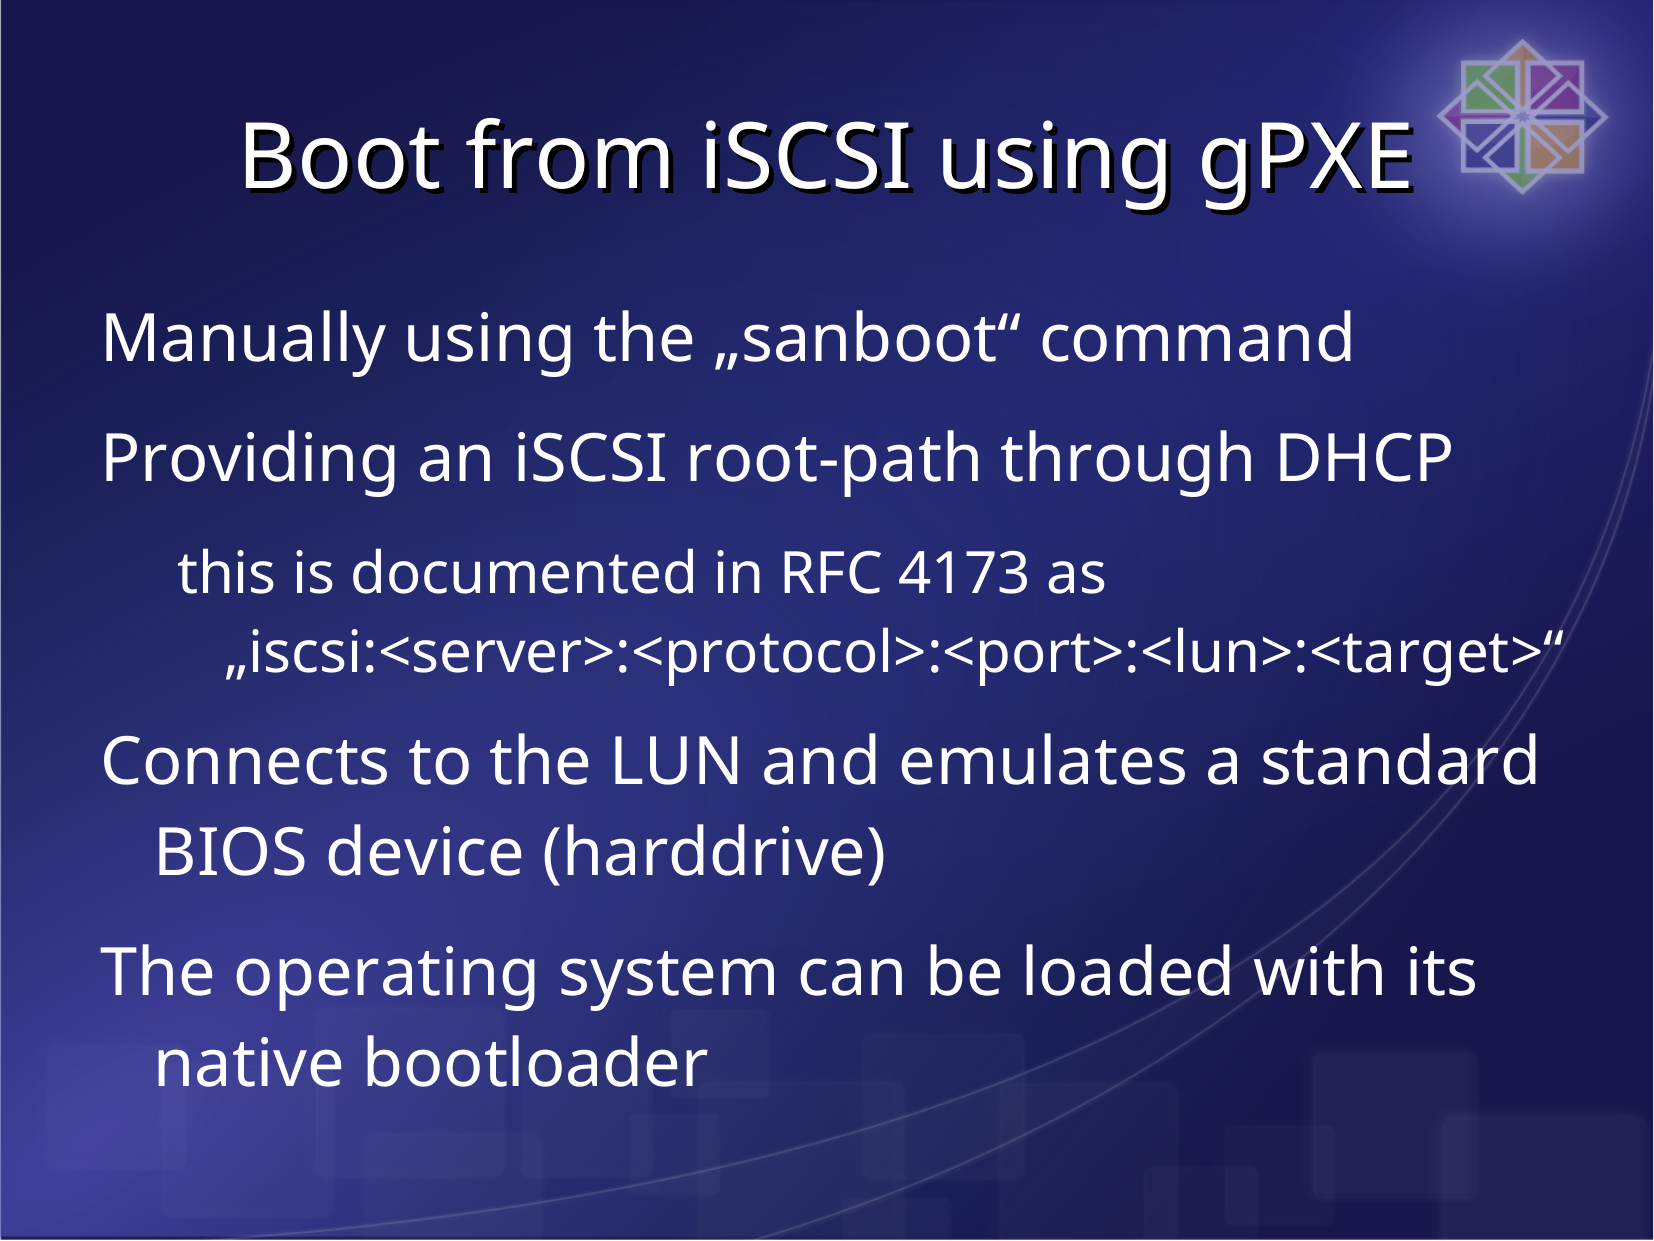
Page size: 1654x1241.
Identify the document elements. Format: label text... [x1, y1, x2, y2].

title Boot from iSCSI using gPXE [82, 49, 1571, 257]
picture [0, 0, 1654, 1241]
list Manually using the „sanboot“ command Providing an iSCSI root-path through DHCP this is documented in RFC 4173 as „iscsi:<server>:<protocol>:<port>:<lun>:<target>“ Connects to the LUN and emulates a standard BIOS device (harddrive) The operating system can be loaded with its native bootloader [82, 290, 1571, 1109]
